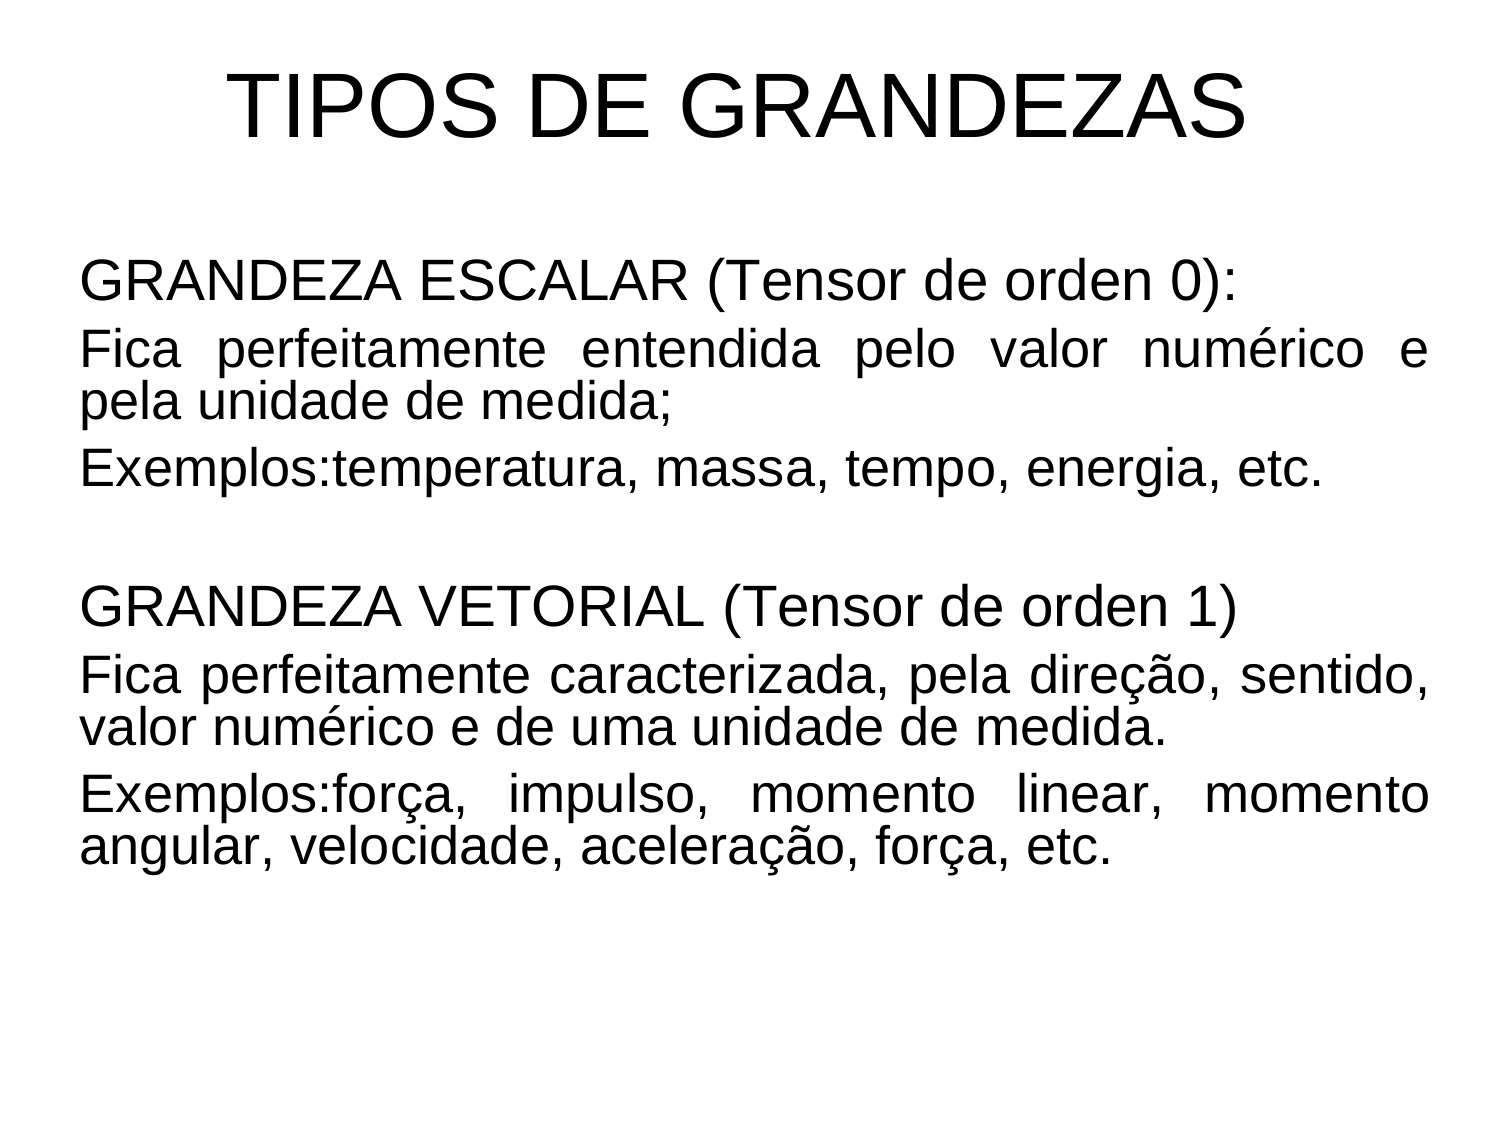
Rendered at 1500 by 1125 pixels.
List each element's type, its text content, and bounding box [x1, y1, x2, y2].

subtitle GRANDEZA ESCALAR (Tensor de orden 0): Fica perfeitamente entendida pelo valor numérico e pela unidade de medida; Exemplos:temperatura, massa, tempo, energia, etc. GRANDEZA VETORIAL (Tensor de orden 1) Fica perfeitamente caracterizada, pela direção, sentido, valor numérico e de uma unidade de medida. Exemplos:força, impulso, momento linear, momento angular, velocidade, aceleração, força, etc. [64, 248, 1447, 886]
title TIPOS DE GRANDEZAS [100, 7, 1376, 195]
